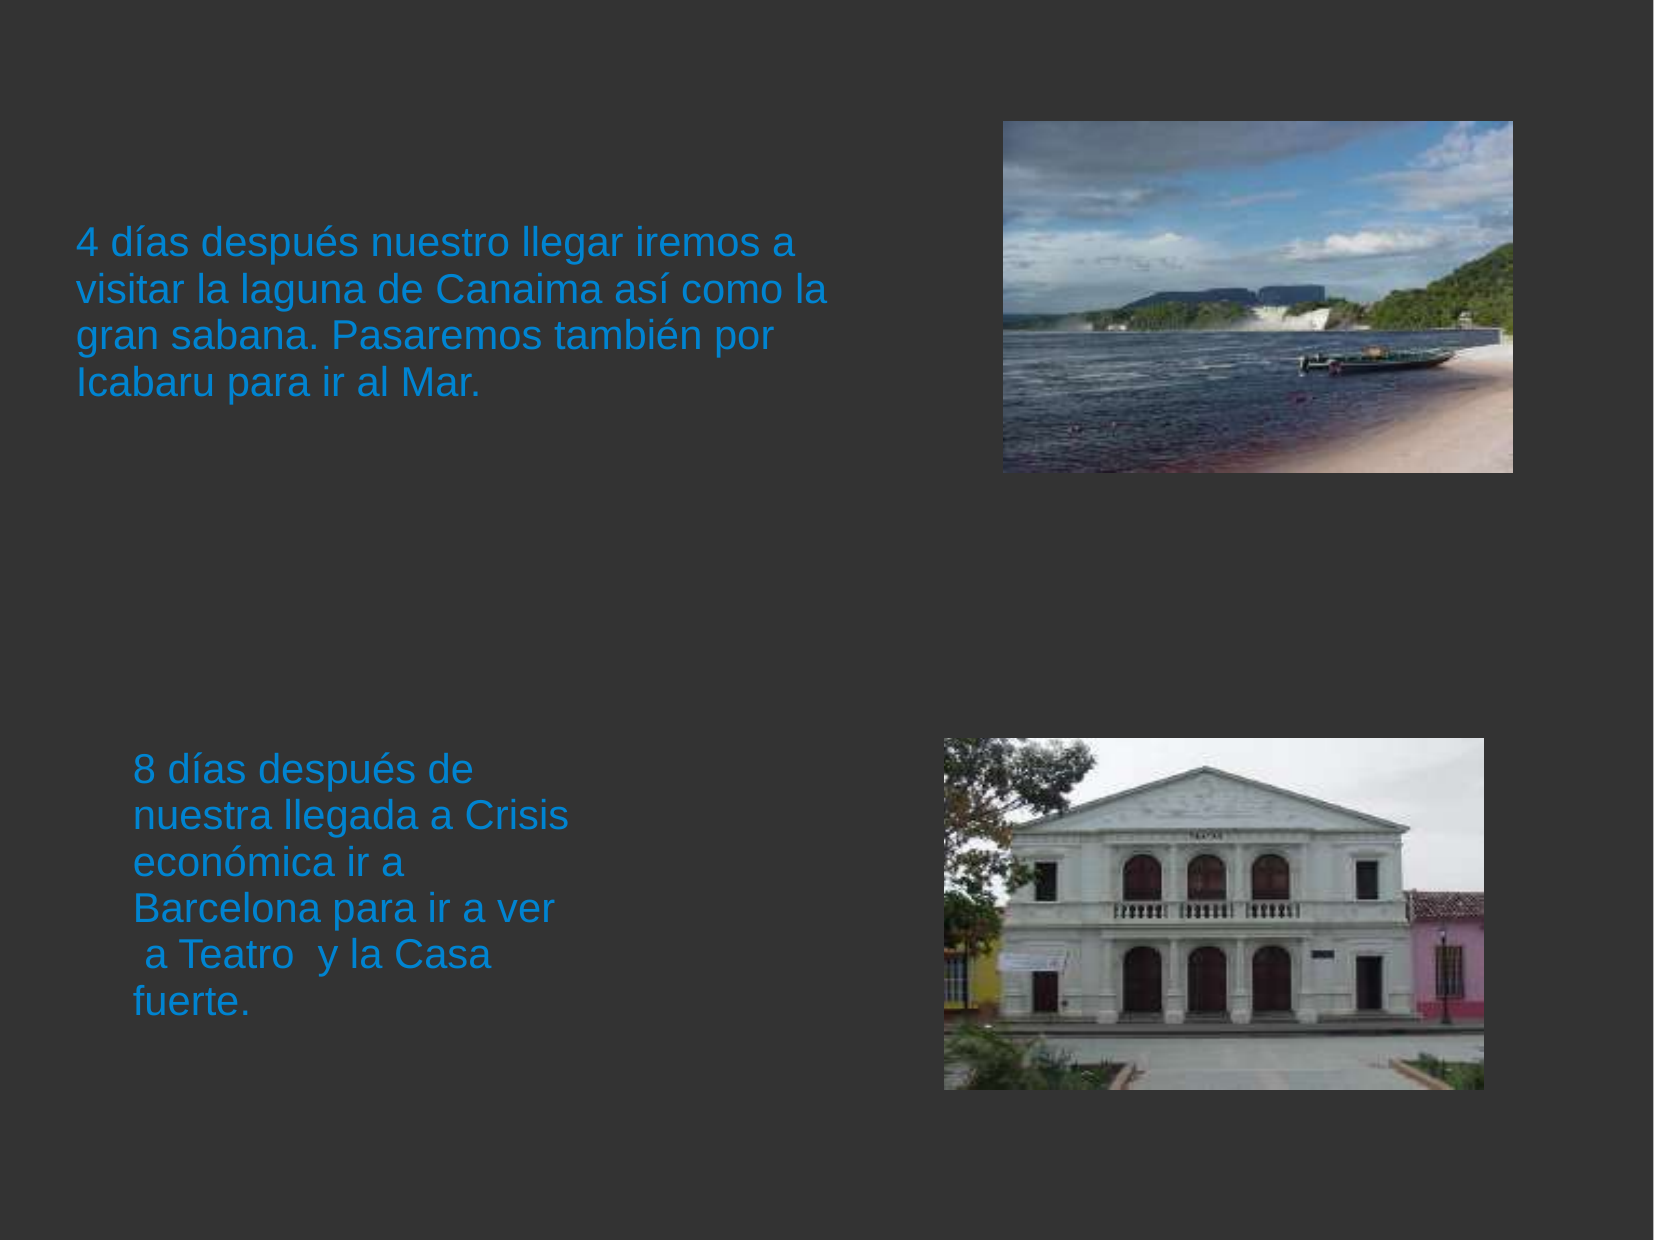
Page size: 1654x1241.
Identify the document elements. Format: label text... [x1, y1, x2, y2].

text_box 4 días después nuestro llegar iremos a visitar la laguna de Canaima así como la gran sabana. Pasaremos también por Icabaru para ir al Mar. [61, 211, 857, 414]
picture [1003, 121, 1513, 473]
picture [944, 738, 1484, 1090]
text_box 8 días después de nuestra llegada a Crisis económica ir a Barcelona para ir a ver a Teatro y la Casa fuerte. [118, 738, 621, 1034]
